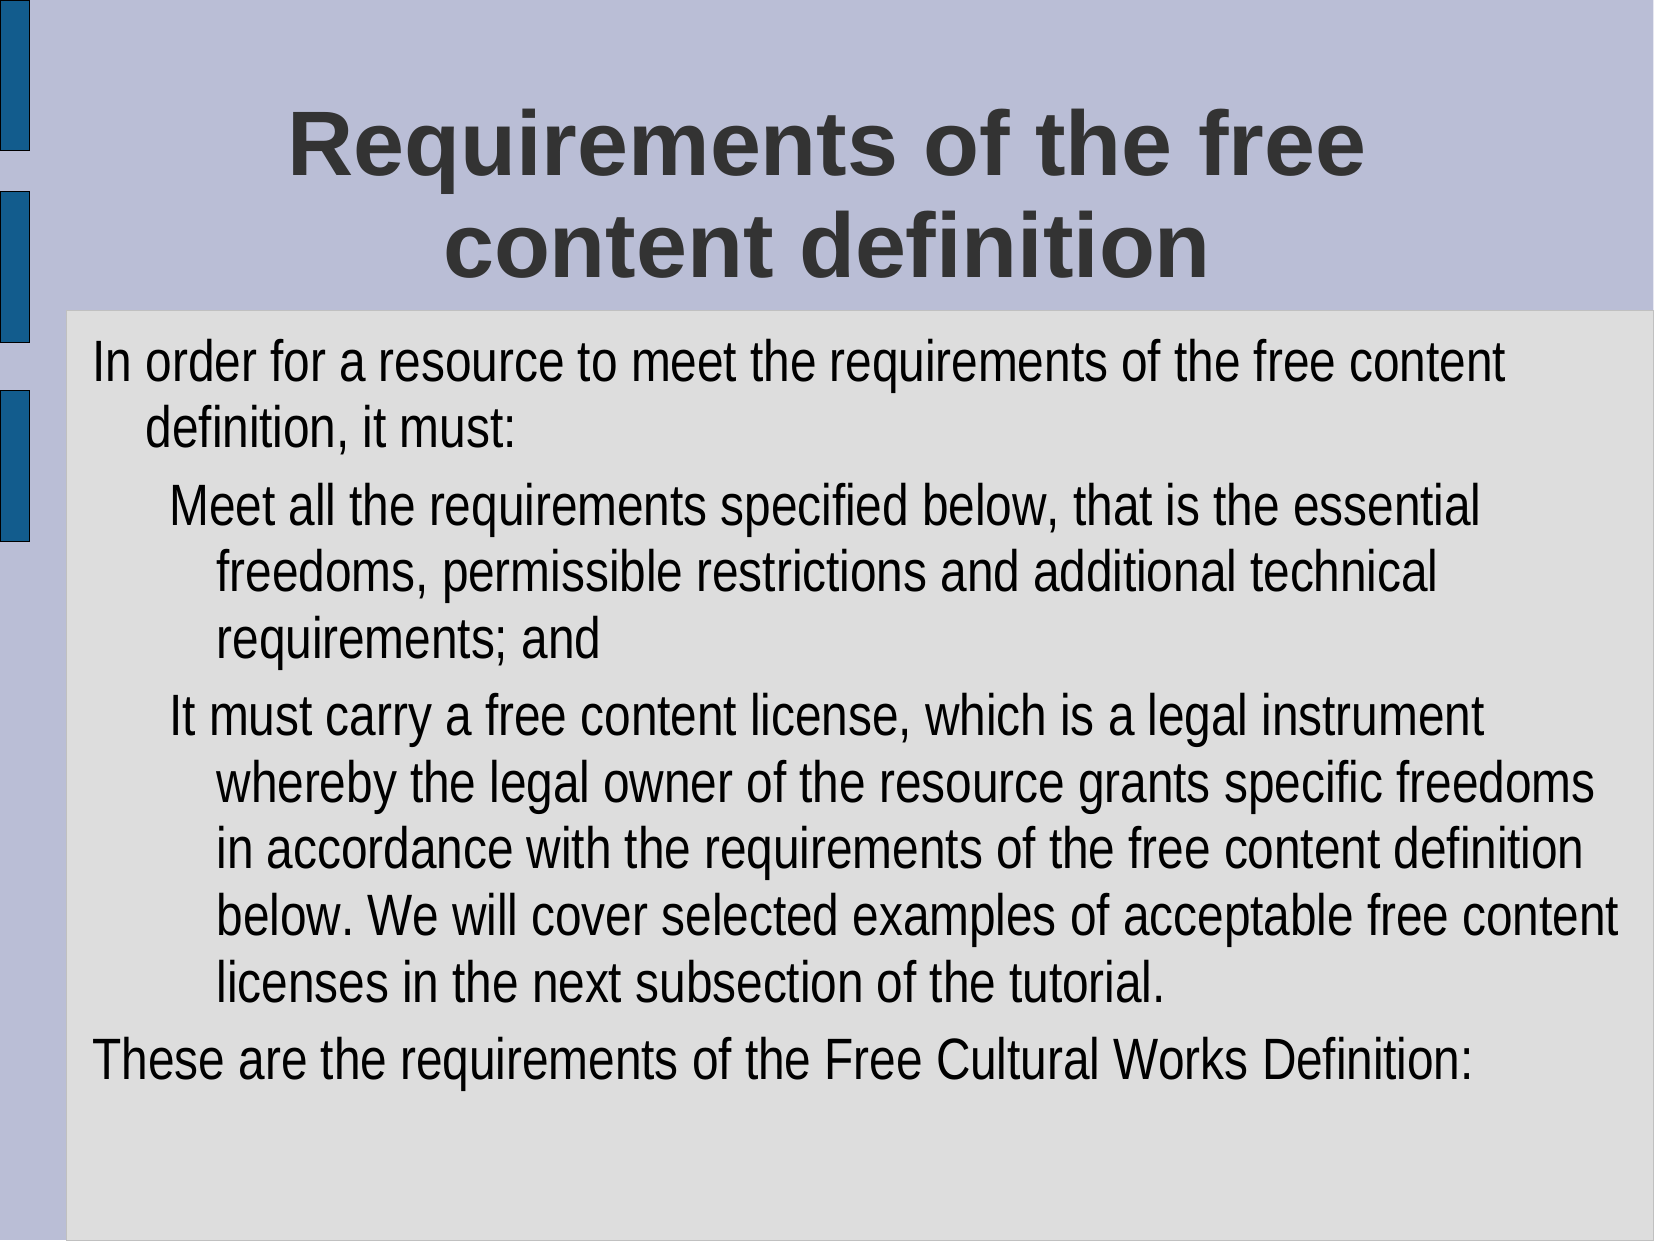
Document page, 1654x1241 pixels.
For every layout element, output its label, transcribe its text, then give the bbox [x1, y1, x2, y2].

title Requirements of the free content definition [121, 91, 1534, 299]
list In order for a resource to meet the requirements of the free content definition, it must: Meet all the requirements specified below, that is the essential freedoms, permissible restrictions and additional technical requirements; and It must carry a free content license, which is a legal instrument whereby the legal owner of the resource grants specific freedoms in accordance with the requirements of the free content definition below. We will cover selected examples of acceptable free content licenses in the next subsection of the tutorial. These are the requirements of the Free Cultural Works Definition: [75, 326, 1635, 1108]
